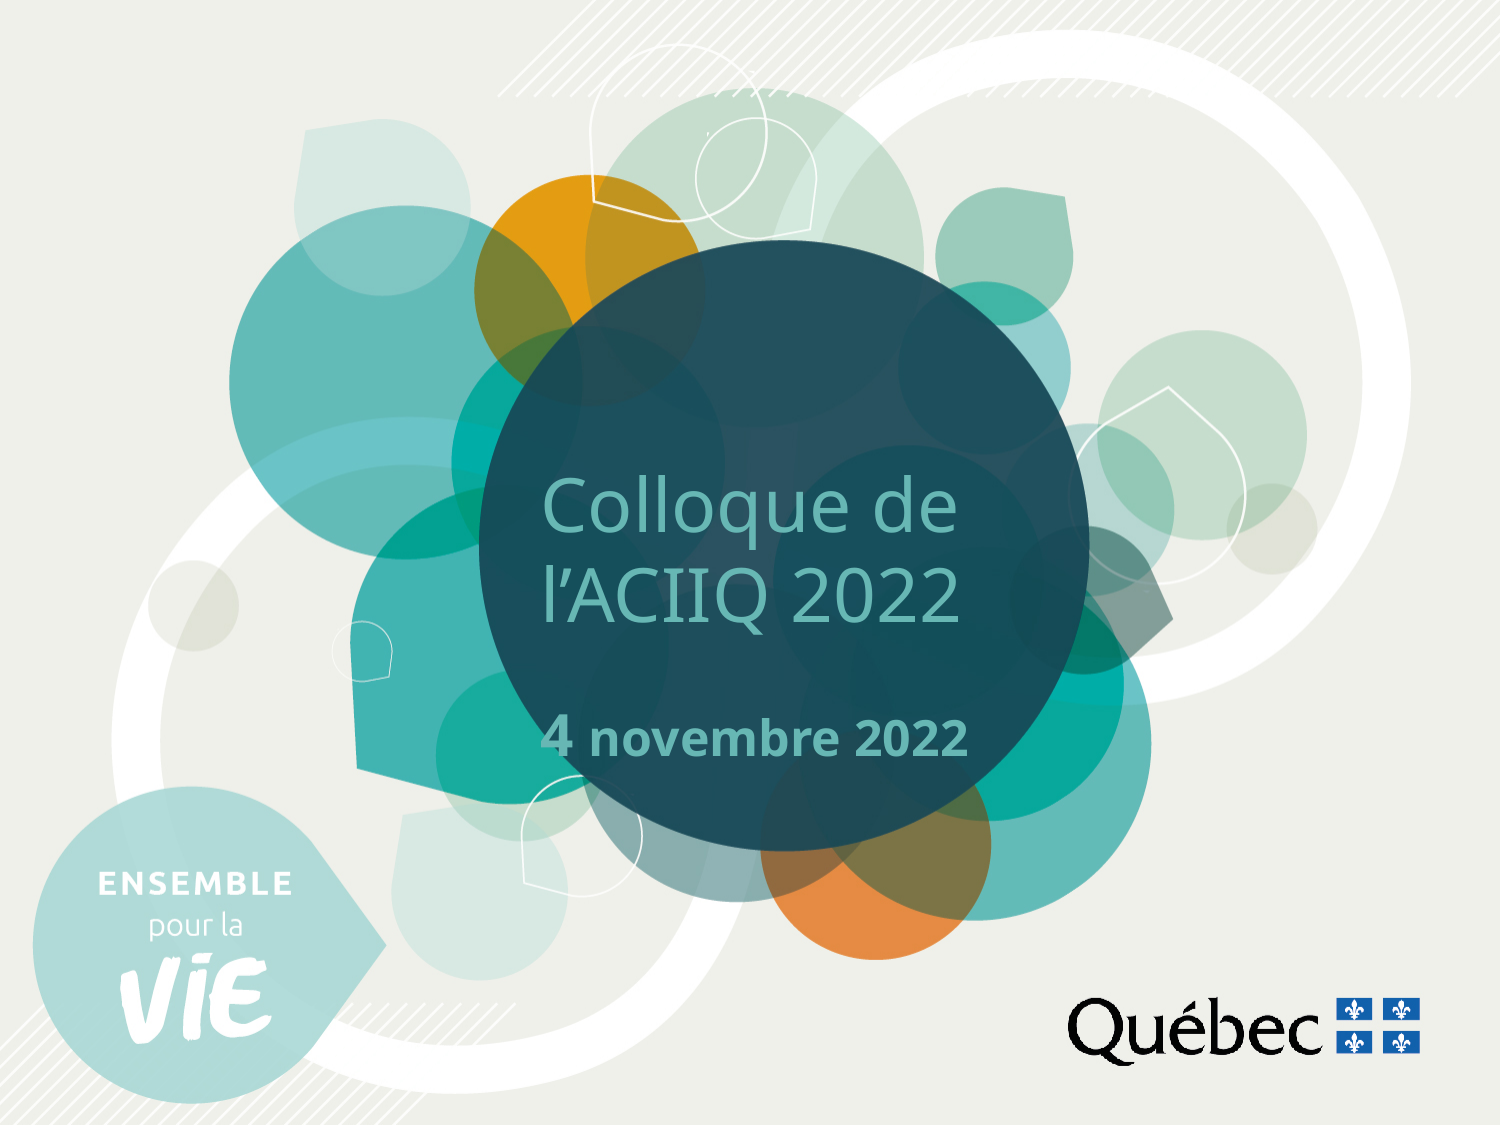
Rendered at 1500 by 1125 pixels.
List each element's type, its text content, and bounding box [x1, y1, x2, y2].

picture [0, 0, 1500, 1125]
title Colloque de l’ACIIQ 2022 4 novembre 2022 [525, 450, 1046, 616]
